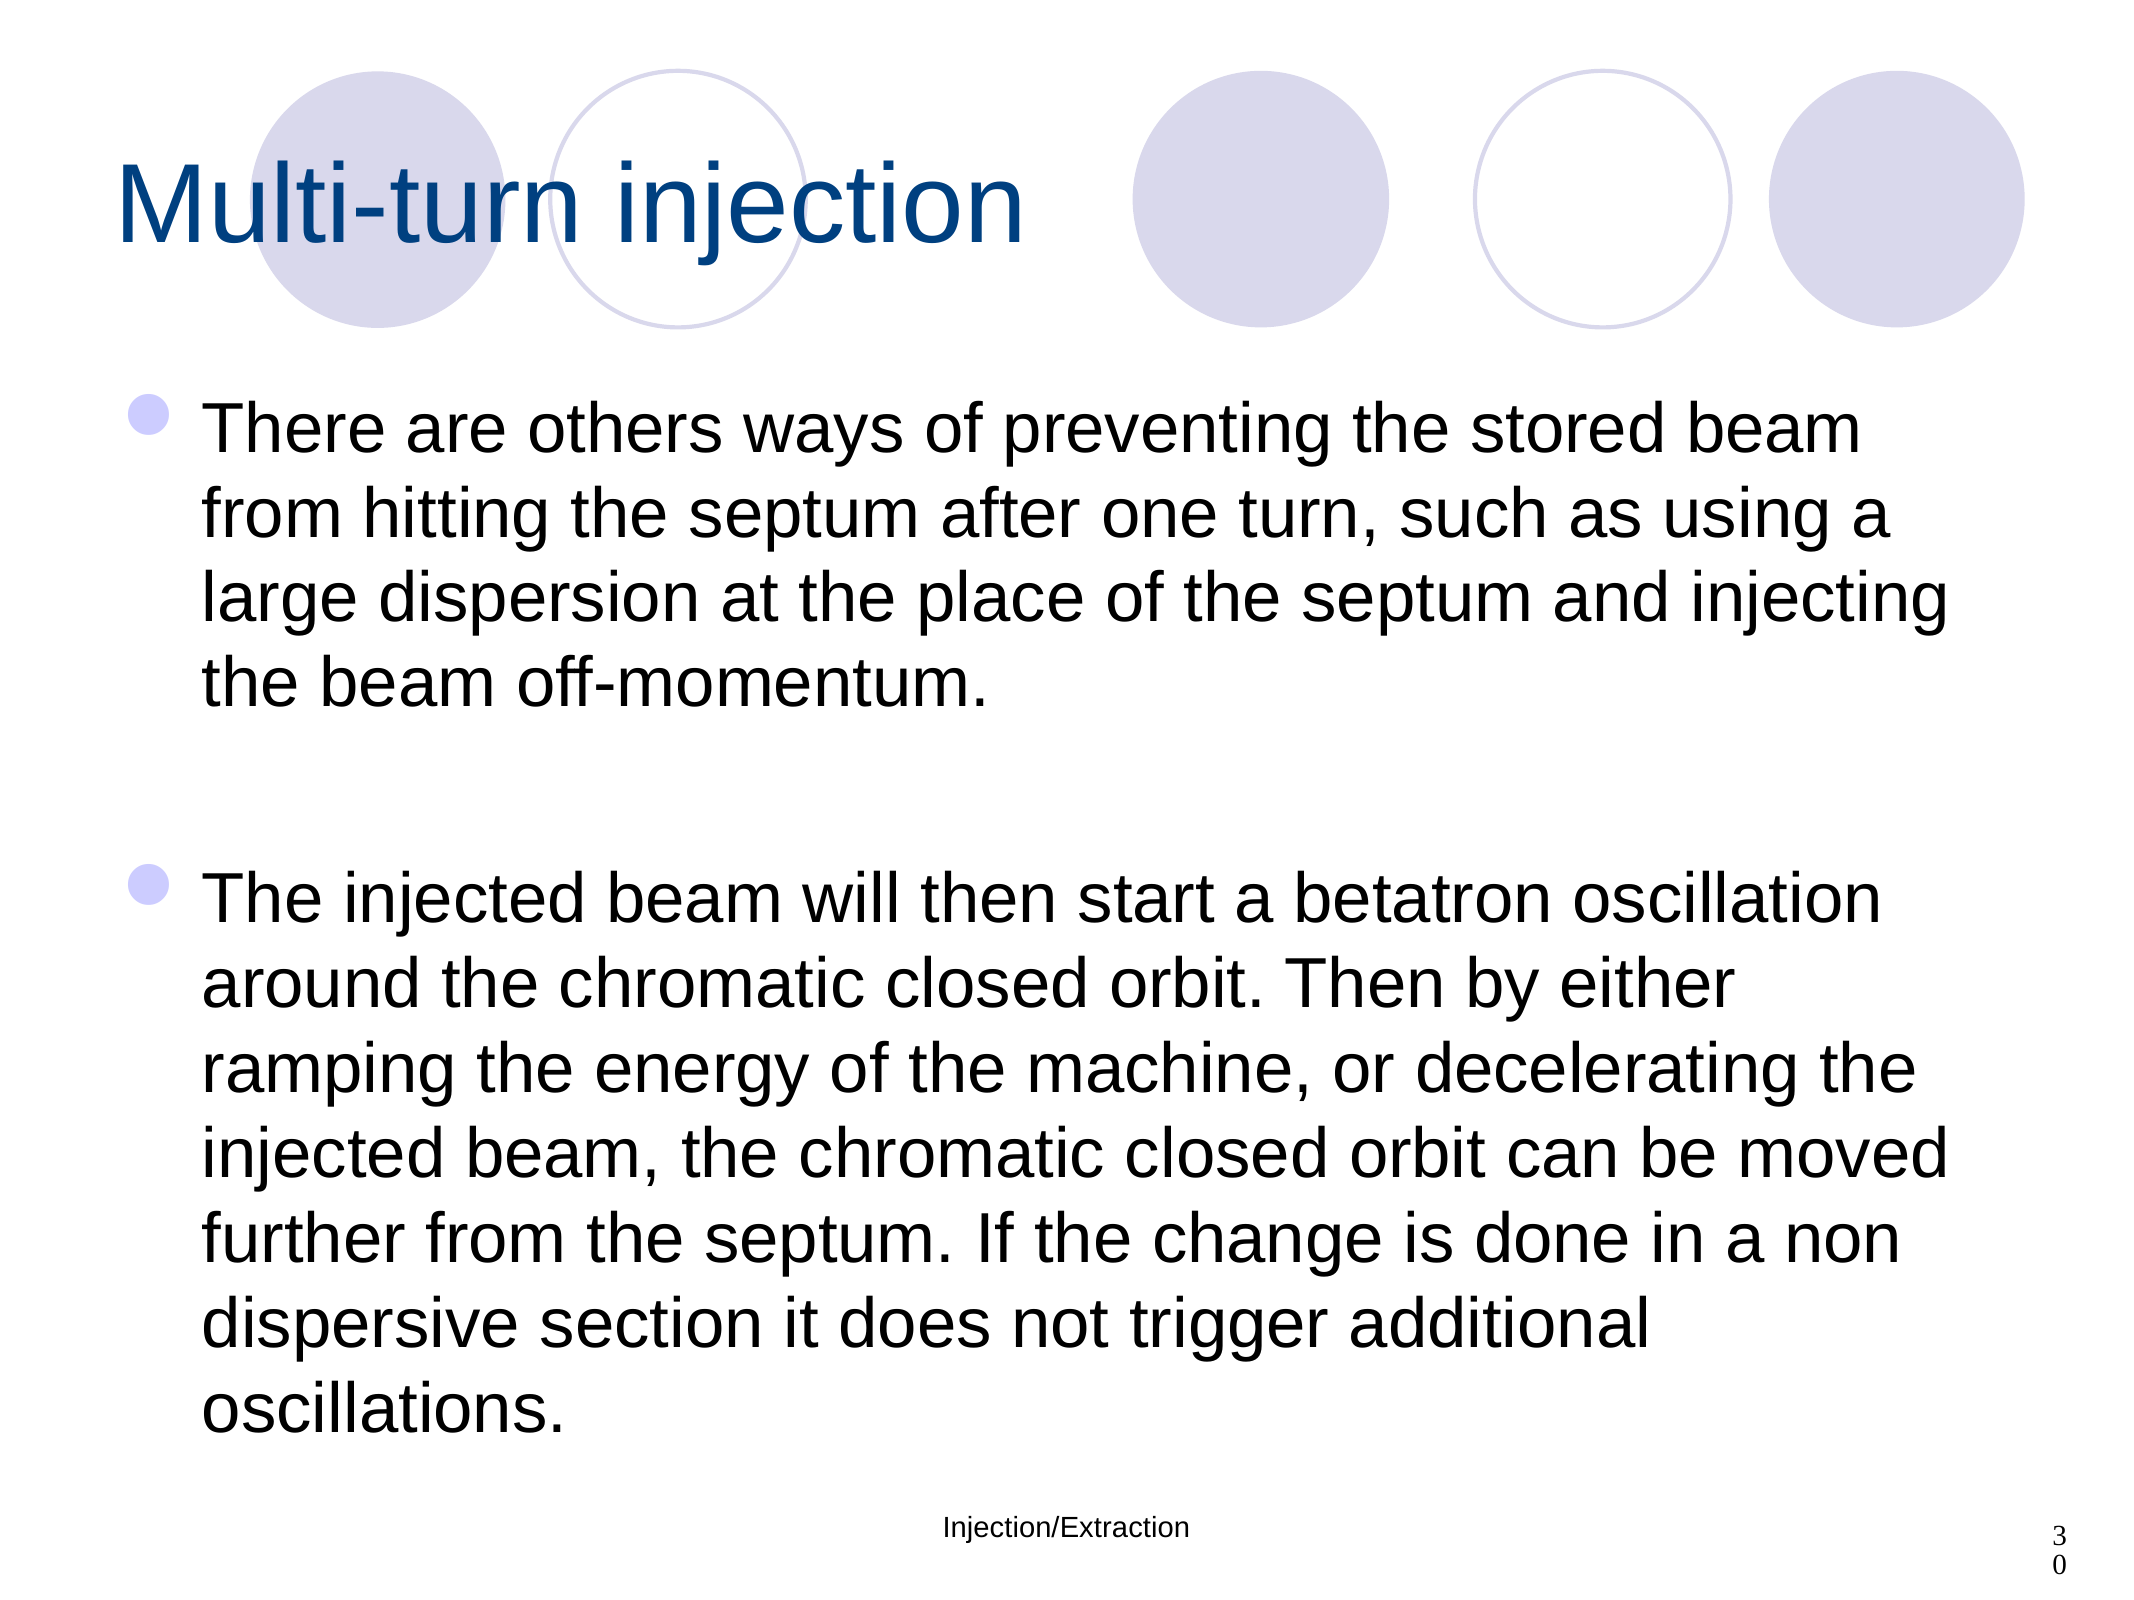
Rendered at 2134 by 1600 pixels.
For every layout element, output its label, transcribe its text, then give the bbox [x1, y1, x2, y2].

list There are others ways of preventing the stored beam from hitting the septum after one turn, such as using a large dispersion at the place of the septum and injecting the beam off-momentum. The injected beam will then start a betatron oscillation around the chromatic closed orbit. Then by either ramping the energy of the machine, or decelerating the injected beam, the chromatic closed orbit can be moved further from the septum. If the change is done in a non dispersive section it does not trigger additional oscillations. [106, 372, 2028, 1600]
title Multi-turn injection [106, 21, 2028, 372]
